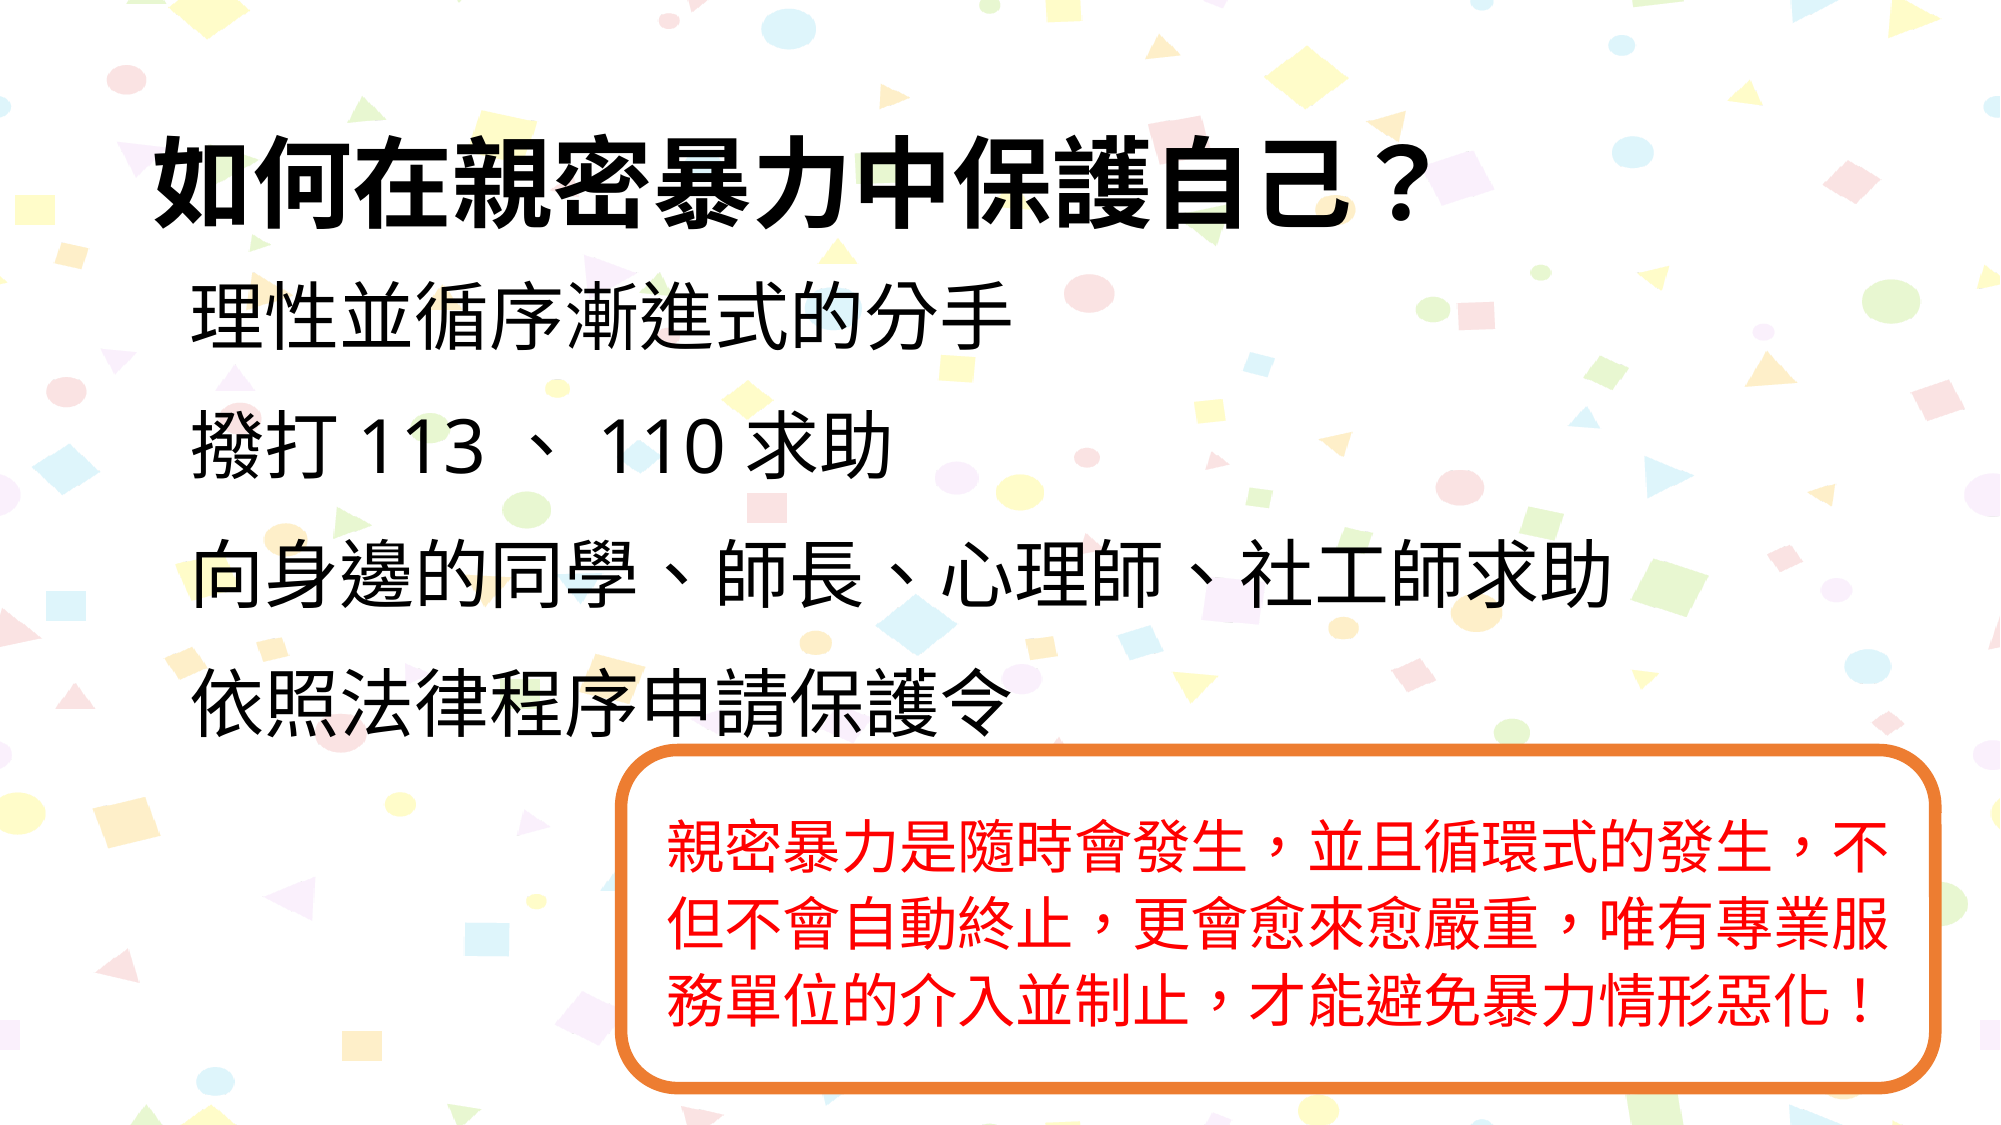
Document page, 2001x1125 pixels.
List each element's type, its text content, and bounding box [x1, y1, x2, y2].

list 理性並循序漸進式的分手 撥打113、110求助 向身邊的同學、師長、心理師、社工師求助 依照法律程序申請保護令 [137, 244, 1863, 959]
title 如何在親密暴力中保護自己？ [137, 59, 1863, 244]
text_box 親密暴力是隨時會發生，並且循環式的發生，不但不會自動終止，更會愈來愈嚴重，唯有專業服務單位的介入並制止，才能避免暴力情形惡化！ [621, 750, 1936, 1089]
